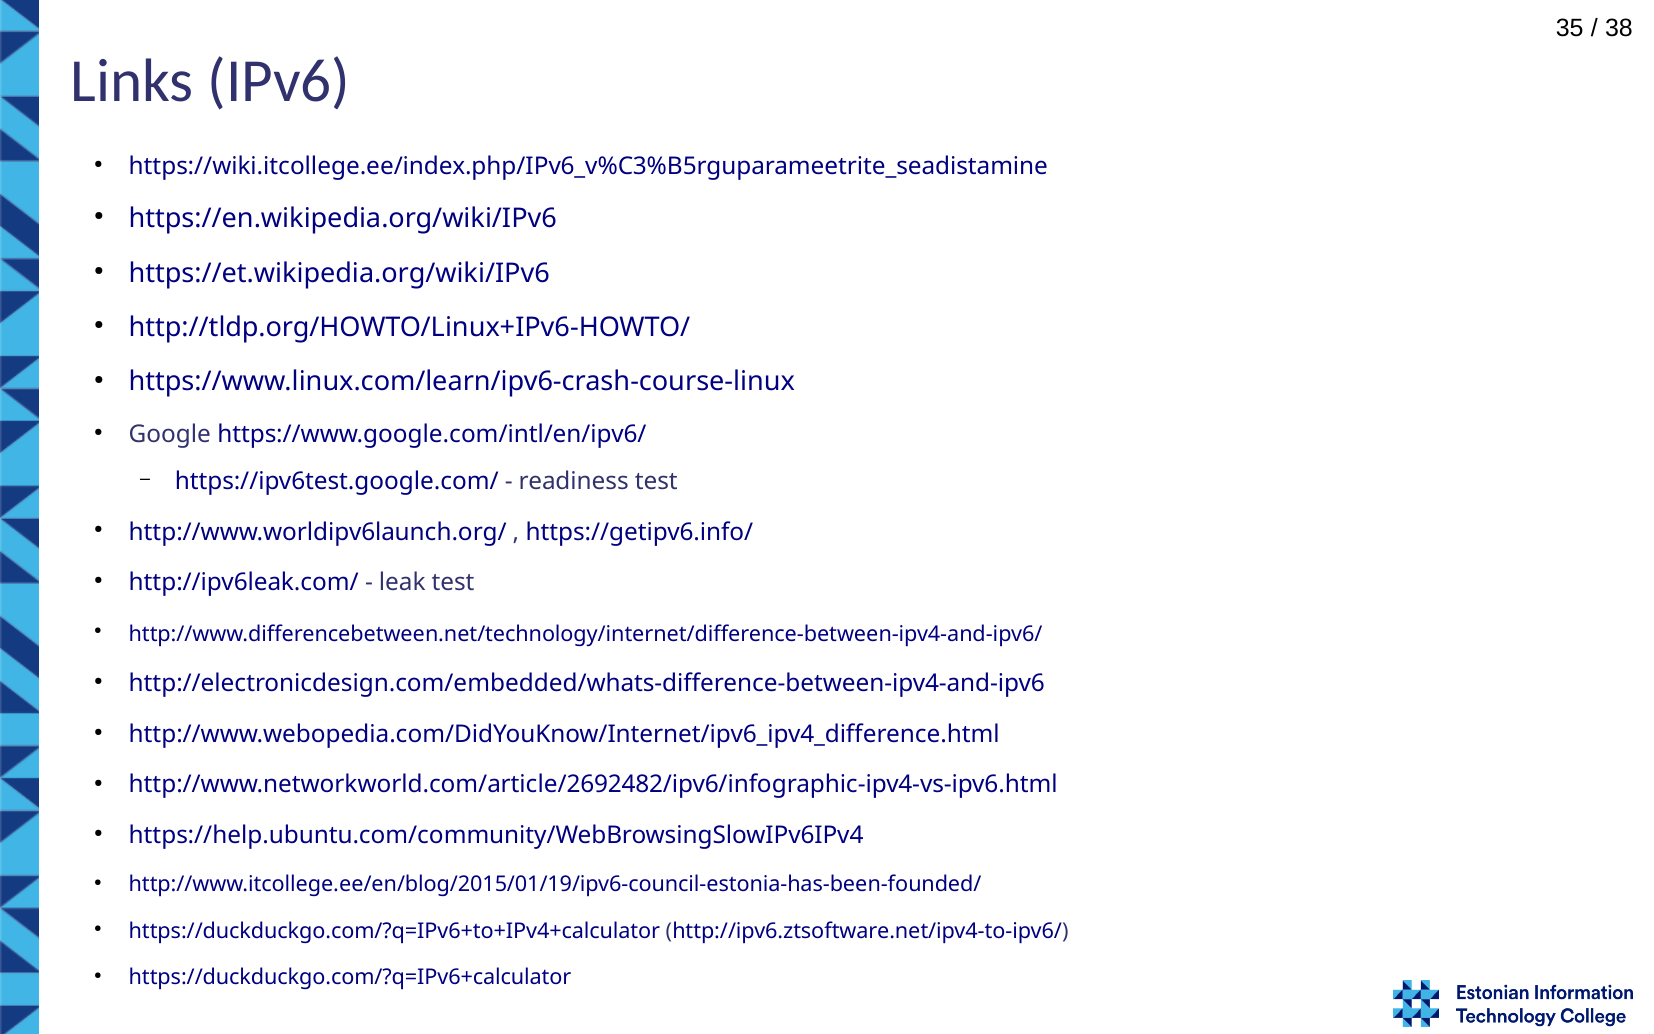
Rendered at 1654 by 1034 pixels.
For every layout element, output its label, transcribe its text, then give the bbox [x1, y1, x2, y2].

list https://wiki.itcollege.ee/index.php/IPv6_v%C3%B5rguparameetrite_seadistamine https://en.wikipedia.org/wiki/IPv6 https://et.wikipedia.org/wiki/IPv6 http://tldp.org/HOWTO/Linux+IPv6-HOWTO/ https://www.linux.com/learn/ipv6-crash-course-linux Google https://www.google.com/intl/en/ipv6/ https://ipv6test.google.com/ - readiness test http://www.worldipv6launch.org/ , https://getipv6.info/ http://ipv6leak.com/ - leak test http://www.differencebetween.net/technology/internet/difference-between-ipv4-and-ipv6/ http://electronicdesign.com/embedded/whats-difference-between-ipv4-and-ipv6 http://www.webopedia.com/DidYouKnow/Internet/ipv6_ipv4_difference.html http://www.networkworld.com/article/2692482/ipv6/infographic-ipv4-vs-ipv6.html https://help.ubuntu.com/community/WebBrowsingSlowIPv6IPv4 http://www.itcollege.ee/en/blog/2015/01/19/ipv6-council-estonia-has-been-founded/ https://duckduckgo.com/?q=IPv6+to+IPv4+calculator (http://ipv6.ztsoftware.net/ipv4-to-ipv6/) https://duckduckgo.com/?q=IPv6+calculator [82, 148, 1565, 1004]
picture [1393, 980, 1633, 1027]
title Links (IPv6) [70, 41, 1630, 130]
